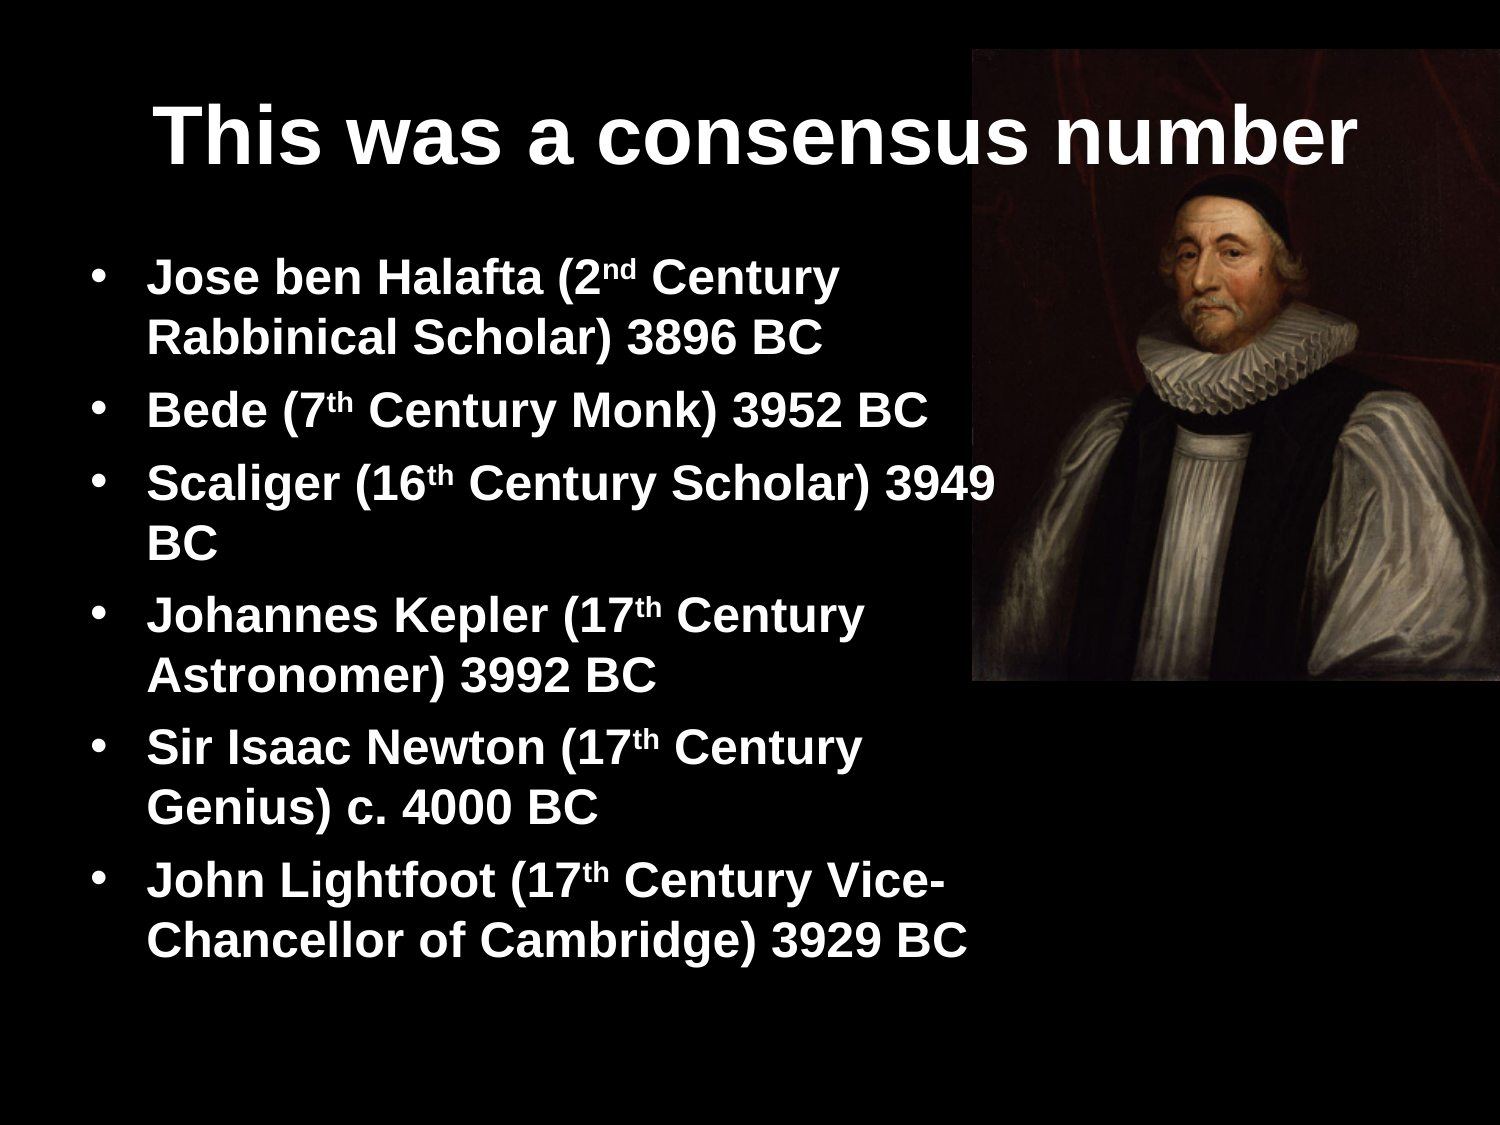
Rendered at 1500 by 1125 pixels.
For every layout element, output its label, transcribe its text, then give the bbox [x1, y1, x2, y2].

title This was a consensus number [112, 62, 1401, 201]
picture [972, 49, 1500, 681]
text_box Jose ben Halafta (2nd Century Rabbinical Scholar) 3896 BC Bede (7th Century Monk) 3952 BC Scaliger (16th Century Scholar) 3949 BC Johannes Kepler (17th Century Astronomer) 3992 BC Sir Isaac Newton (17th Century Genius) c. 4000 BC John Lightfoot (17th Century Vice-Chancellor of Cambridge) 3929 BC [74, 237, 1075, 1026]
